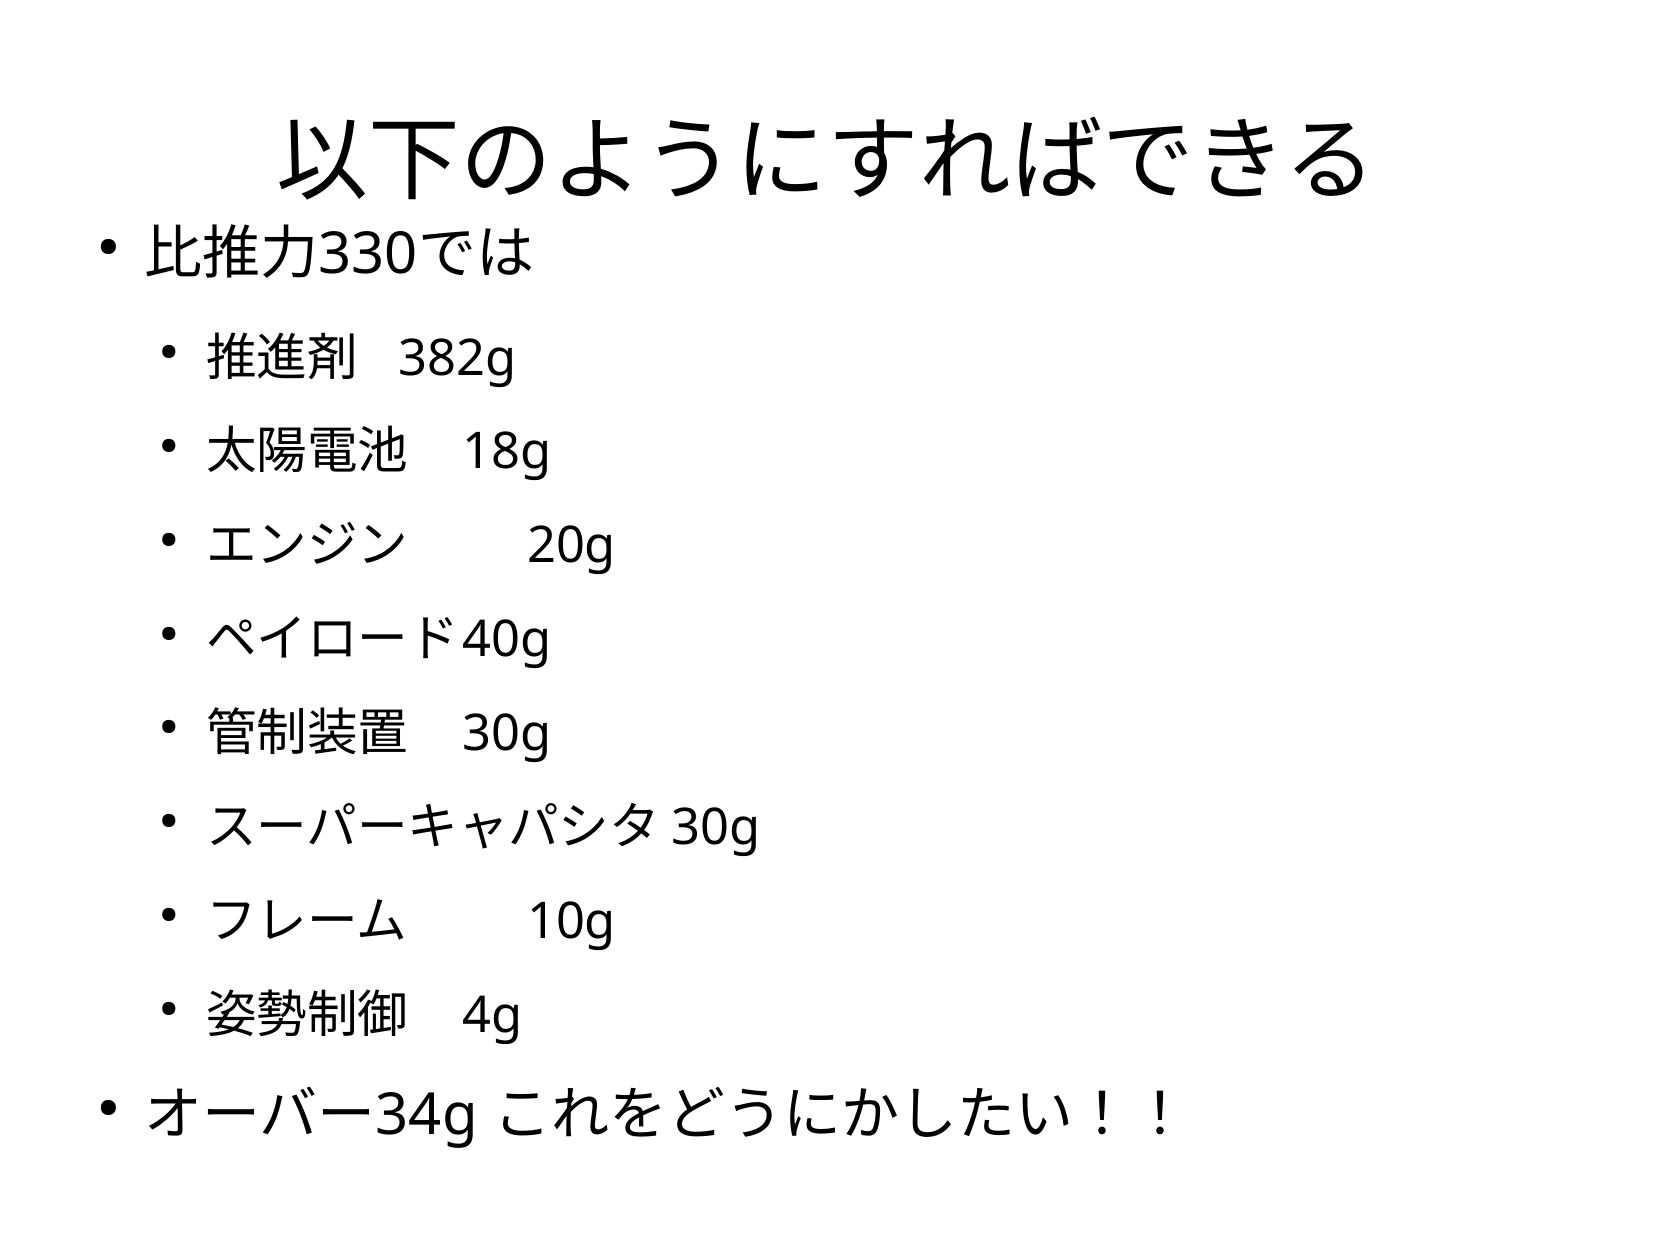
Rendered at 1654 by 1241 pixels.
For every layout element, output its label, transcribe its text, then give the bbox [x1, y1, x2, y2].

list 比推力330では 推進剤 382g 太陽電池 18g エンジン 20g ペイロード 40g 管制装置 30g スーパーキャパシタ 30g フレーム 10g 姿勢制御 4g オーバー34g これをどうにかしたい！！ [82, 206, 1571, 1152]
title 以下のようにすればできる [82, 56, 1571, 206]
